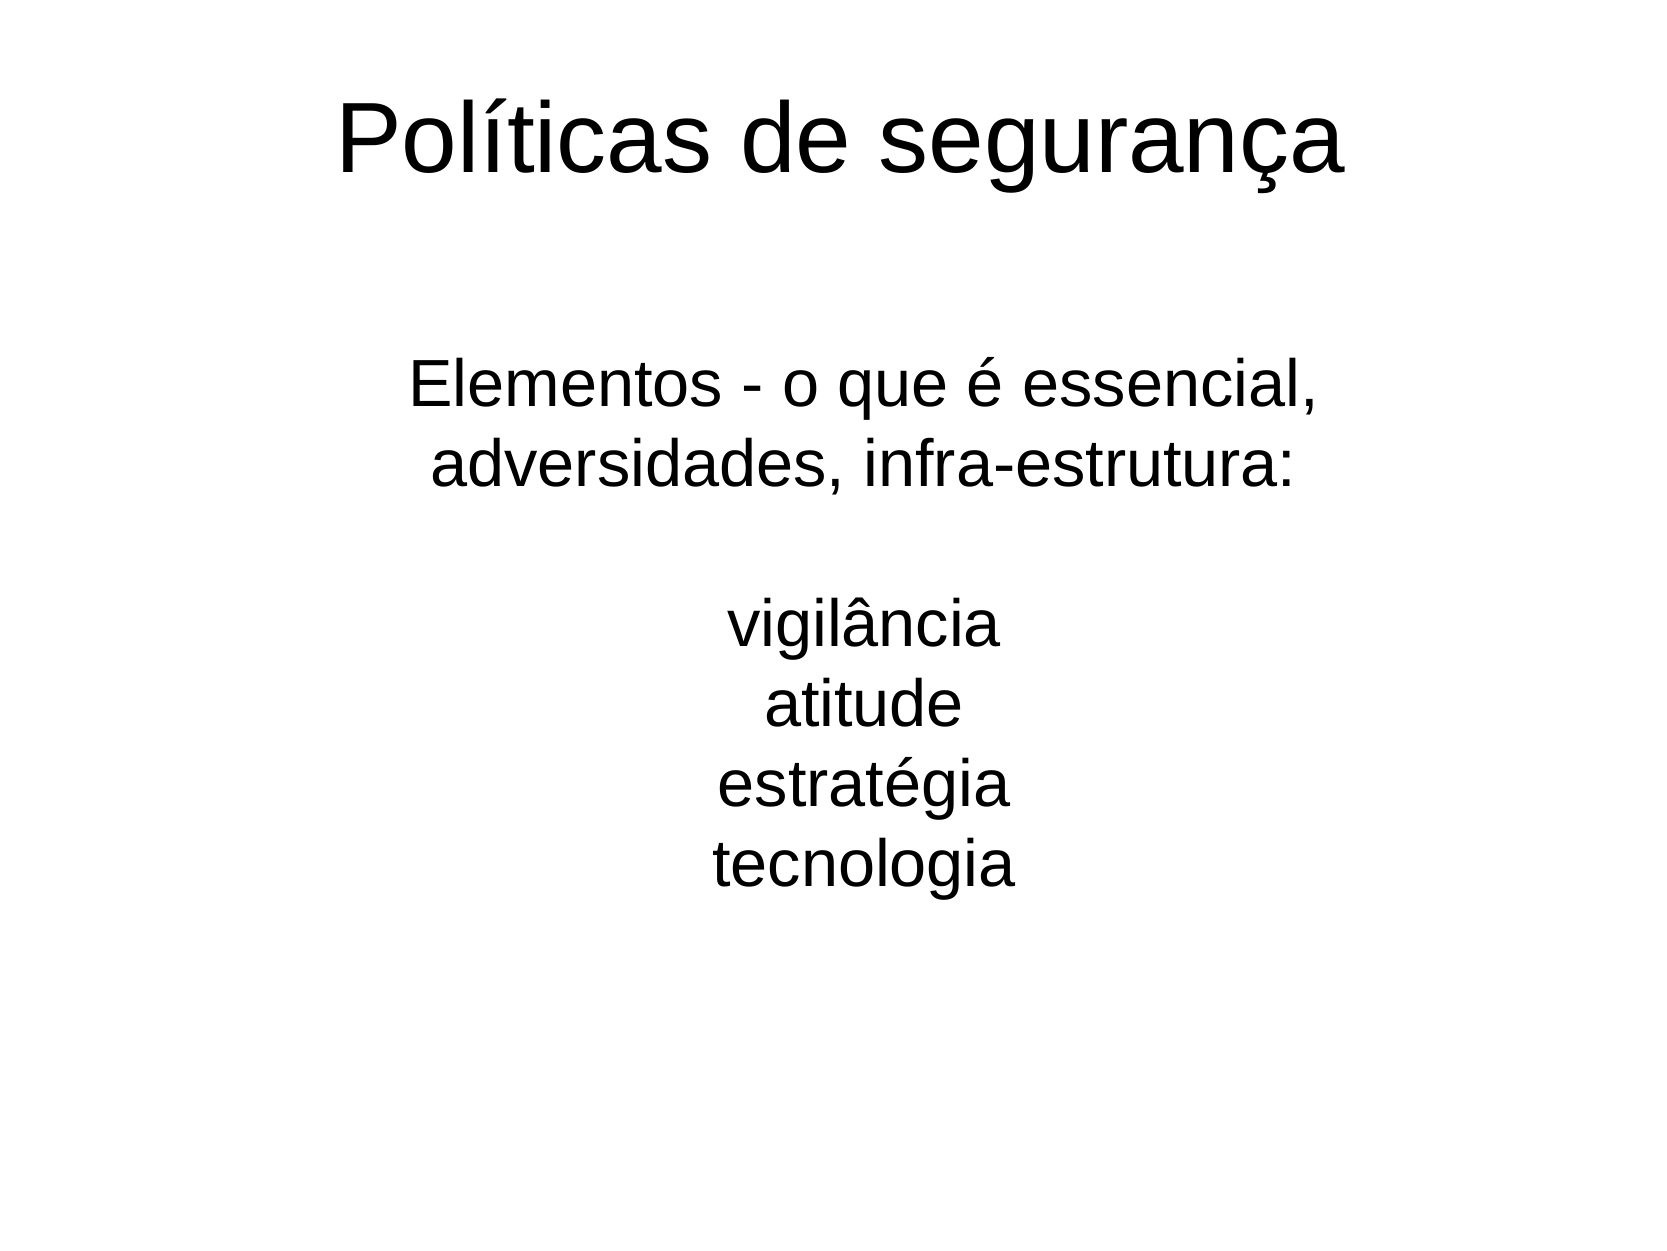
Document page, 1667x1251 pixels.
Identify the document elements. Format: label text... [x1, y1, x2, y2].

subtitle Elementos - o que é essencial, adversidades, infra-estrutura: vigilância atitude estratégia tecnologia [276, 253, 1452, 1119]
title Políticas de segurança [150, 66, 1531, 259]
